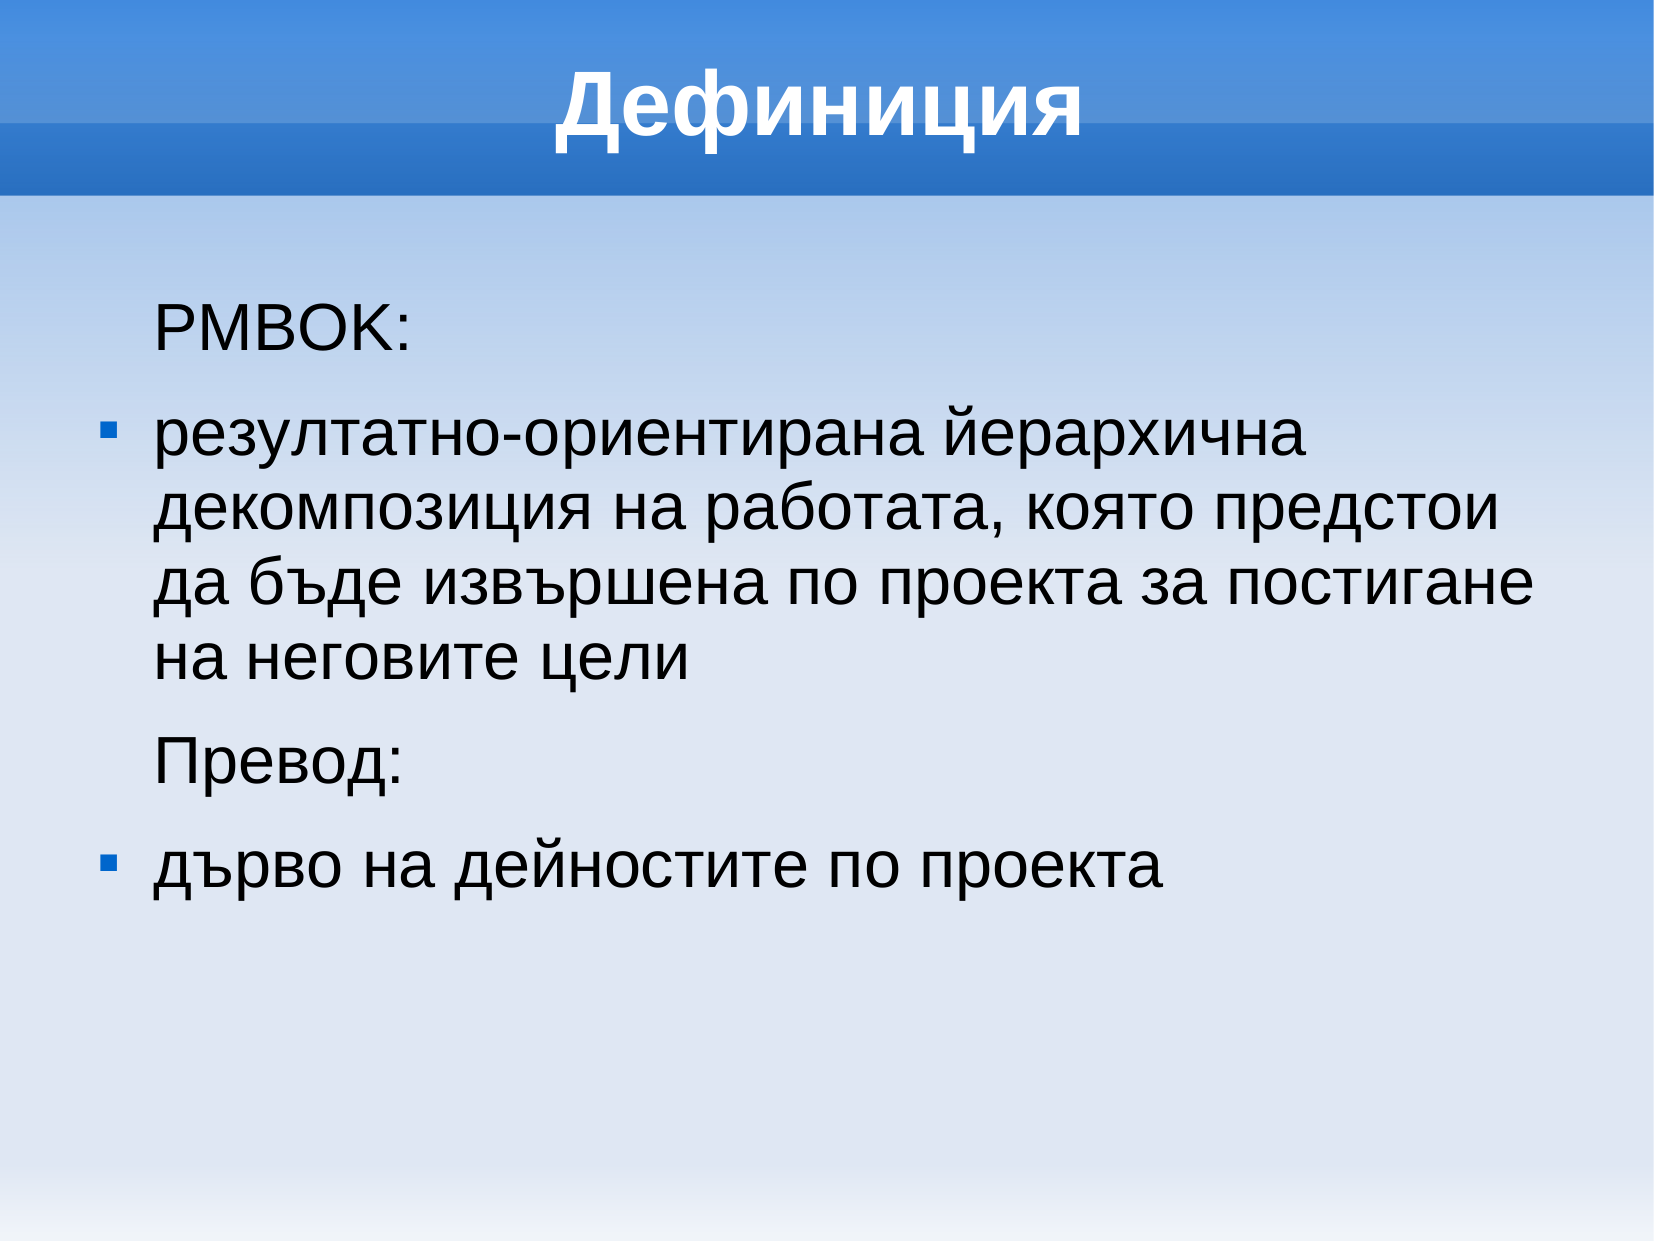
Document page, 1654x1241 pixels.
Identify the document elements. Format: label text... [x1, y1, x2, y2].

list PMBOK: резултатно-ориентирана йерархична декомпозиция на работата, която предстои да бъде извършена по проекта за постигане на неговите цели Превод: дърво на дейностите по проекта [82, 290, 1571, 1109]
title Дефиниция [76, 0, 1565, 208]
picture [0, 0, 1654, 1241]
